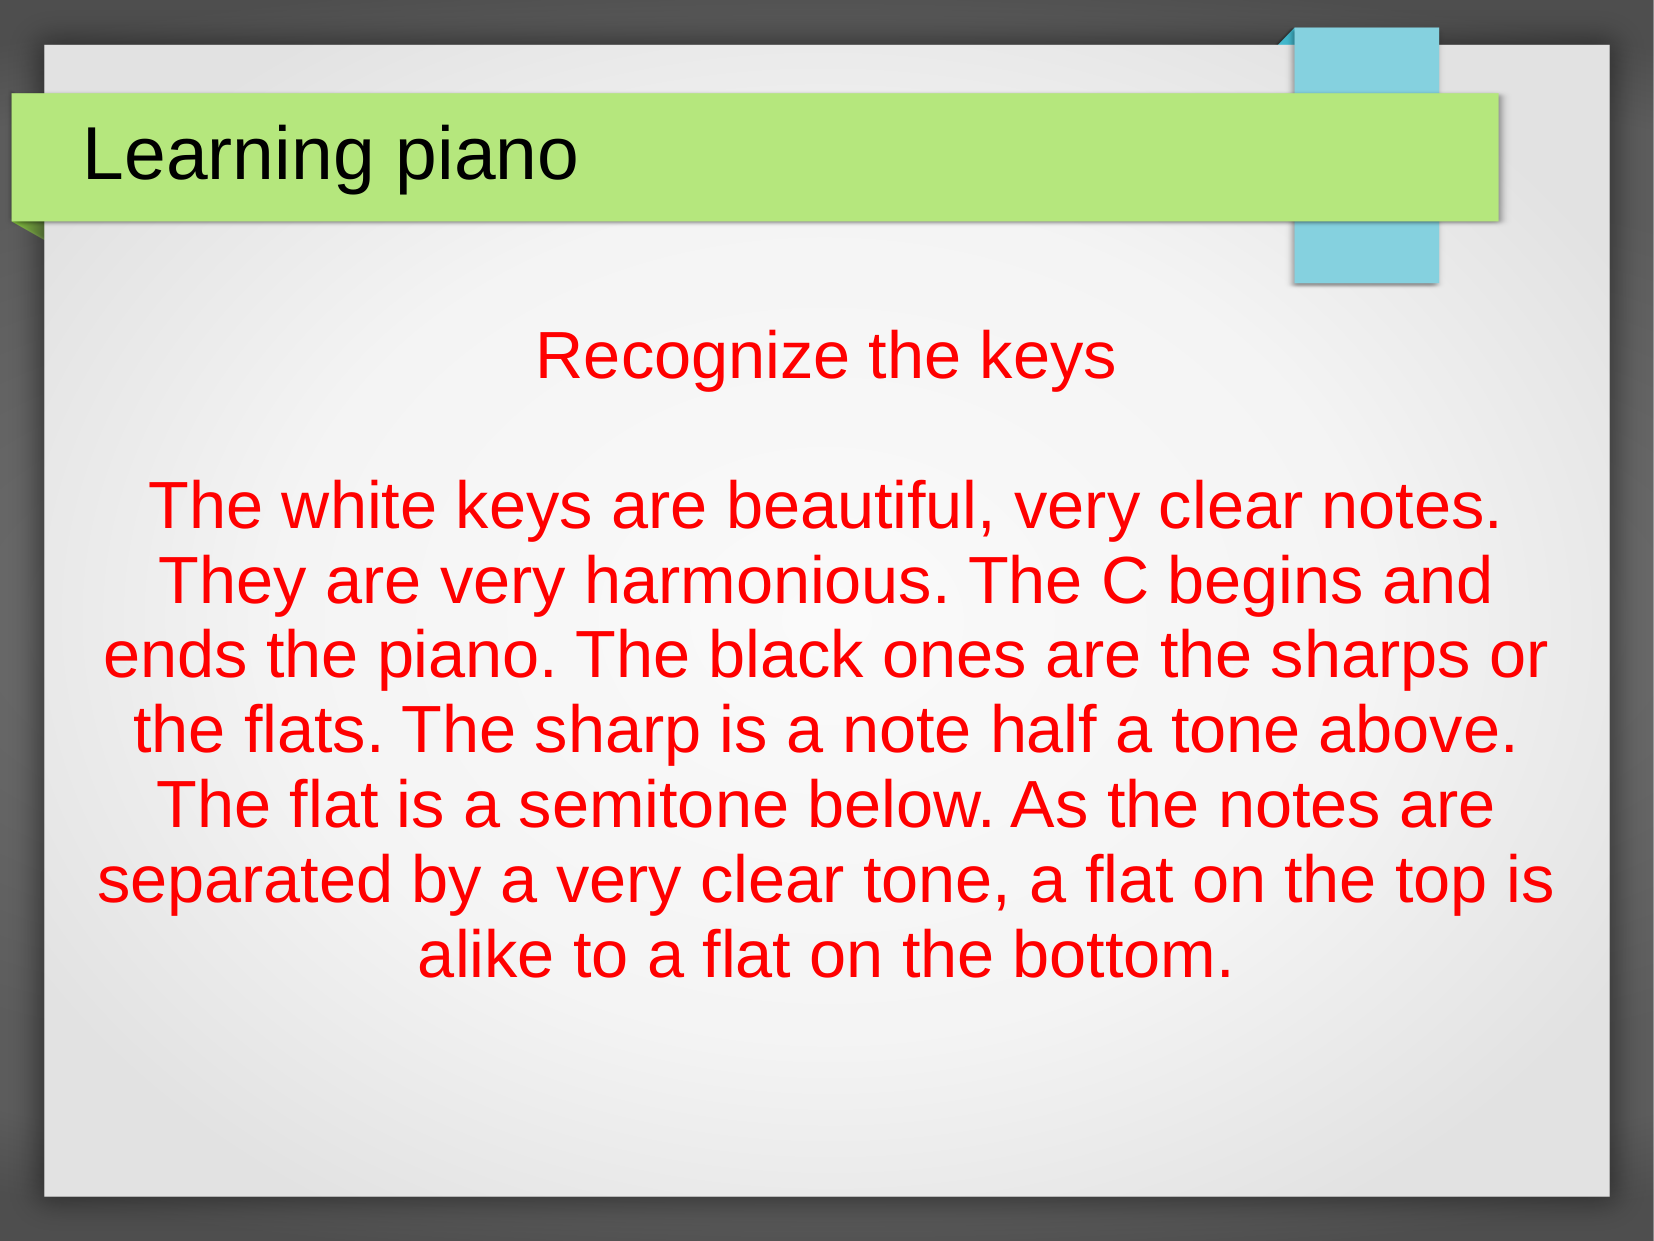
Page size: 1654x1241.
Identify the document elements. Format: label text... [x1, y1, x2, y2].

subtitle Recognize the keys The white keys are beautiful, very clear notes. They are very harmonious. The C begins and ends the piano. The black ones are the sharps or the flats. The sharp is a note half a tone above. The flat is a semitone below. As the notes are separated by a very clear tone, a flat on the top is alike to a flat on the bottom. [82, 281, 1571, 1029]
title Learning piano [82, 94, 1264, 213]
picture [0, 0, 1654, 1241]
